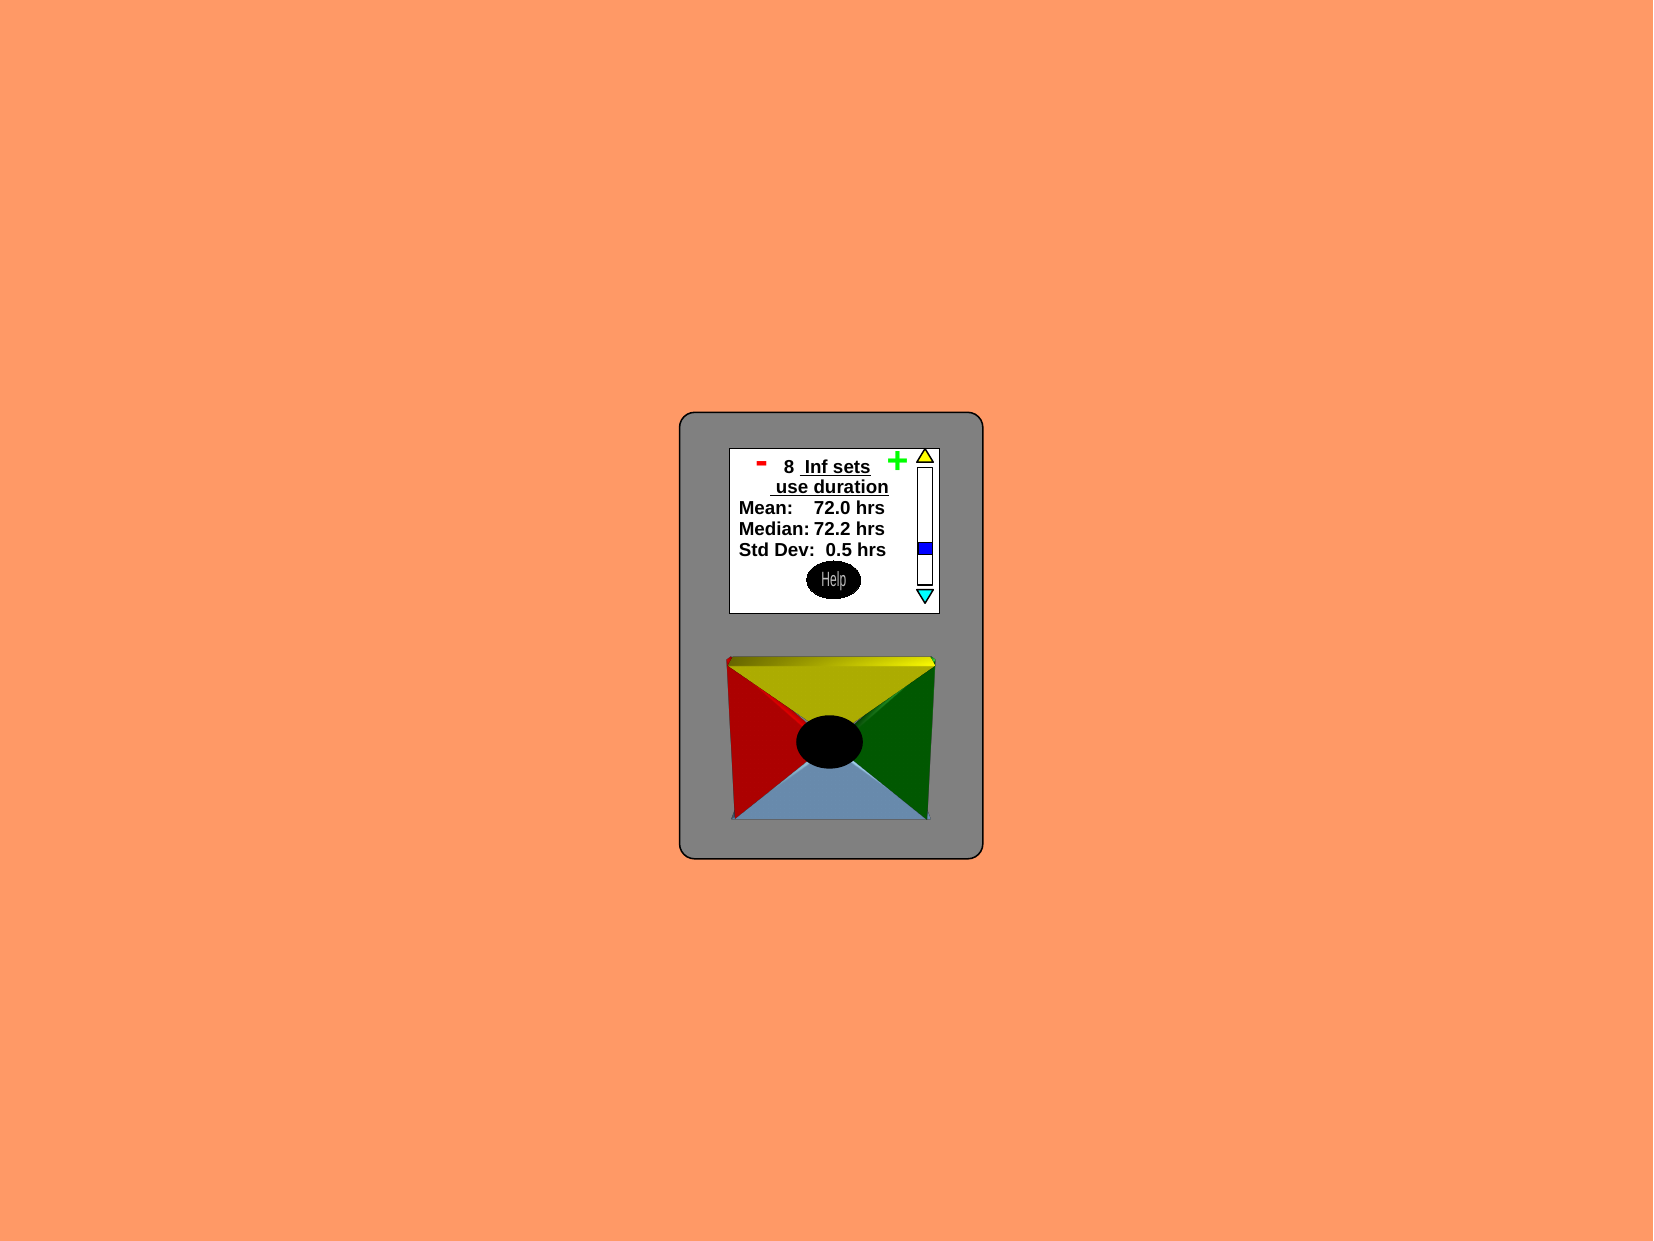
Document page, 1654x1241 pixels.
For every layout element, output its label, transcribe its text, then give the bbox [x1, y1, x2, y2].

text_box use duration Mean: 72.0 hrs Median: 72.2 hrs Std Dev: 0.5 hrs [724, 524, 917, 569]
text_box Help [806, 569, 861, 599]
text_box [679, 412, 983, 859]
text_box - 8 Inf sets + [724, 432, 929, 524]
